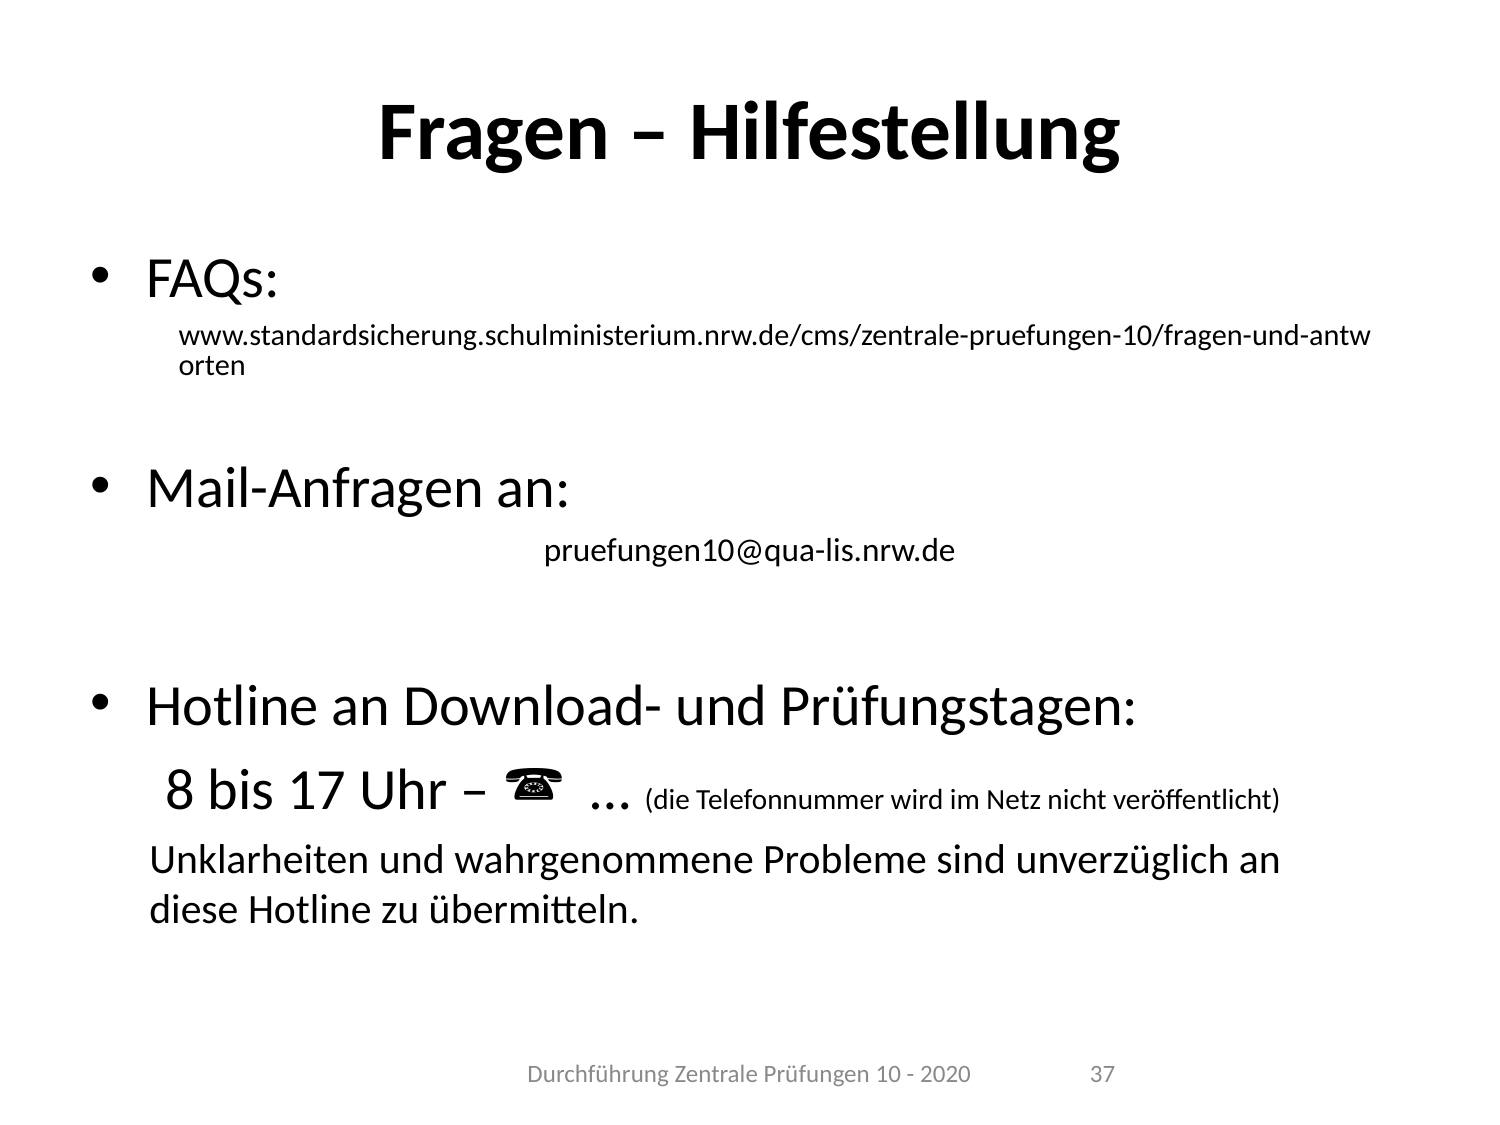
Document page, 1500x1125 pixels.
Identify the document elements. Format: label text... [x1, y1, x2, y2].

text_box Durchführung Zentrale Prüfungen 10 - 2020 [512, 1042, 988, 1103]
list FAQs: www.standardsicherung.schulministerium.nrw.de/cms/zentrale-pruefungen-10/fragen-und-antworten Mail-Anfragen an: pruefungen10@qua-lis.nrw.de Hotline an Download- und Prüfungstagen: 8 bis 17 Uhr –  … (die Telefonnummer wird im Netz nicht veröffentlicht) Unklarheiten und wahrgenommene Probleme sind unverzüglich an diese Hotline zu übermitteln. [75, 231, 1426, 1005]
title Fragen – Hilfestellung [75, 45, 1426, 209]
text_box 37 [1074, 1042, 1426, 1103]
